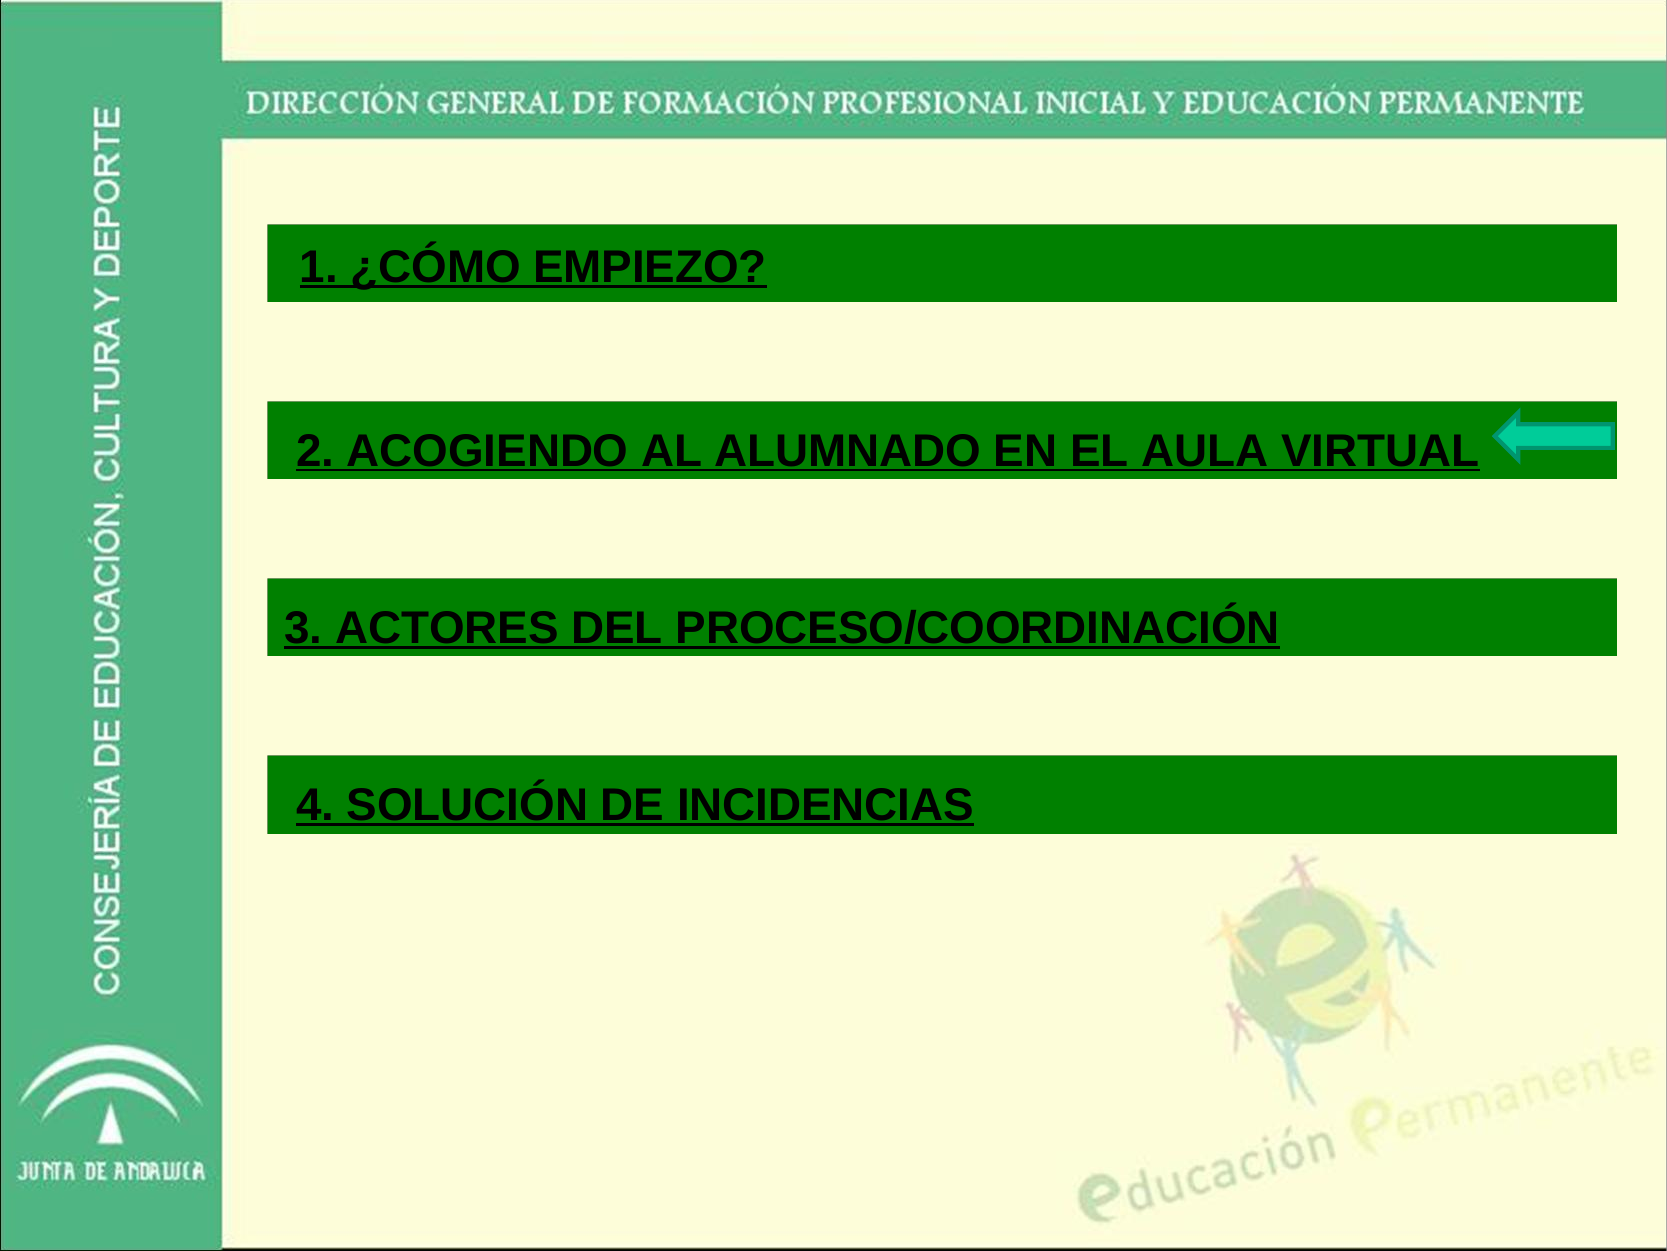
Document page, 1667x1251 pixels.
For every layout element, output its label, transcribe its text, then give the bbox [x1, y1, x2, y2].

text_box 2. ACOGIENDO AL ALUMNADO EN EL AULA VIRTUAL [289, 400, 1619, 472]
text_box 4. SOLUCIÓN DE INCIDENCIAS [289, 754, 1619, 827]
text_box 1. ¿CÓMO EMPIEZO? [293, 216, 1622, 288]
picture [0, 0, 1667, 1251]
text_box 3. ACTORES DEL PROCESO/COORDINACIÓN [278, 577, 1607, 650]
